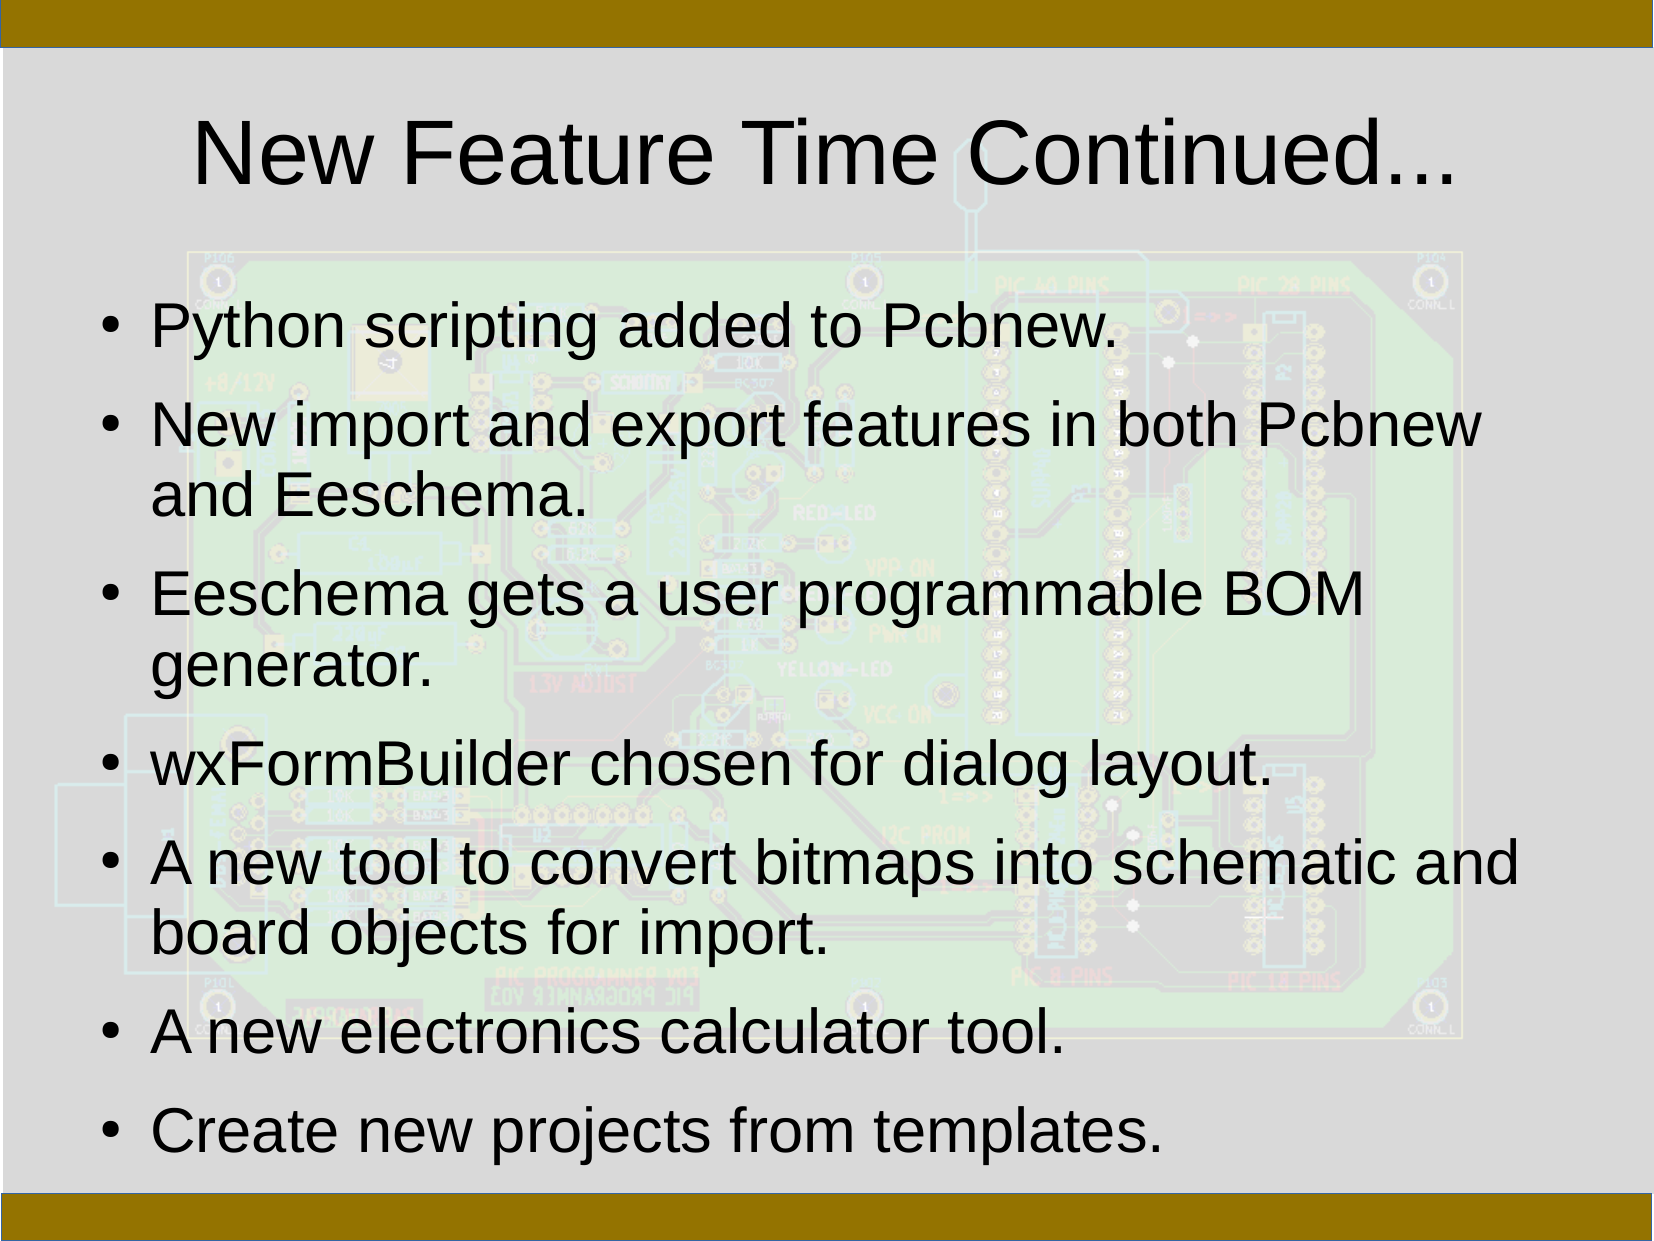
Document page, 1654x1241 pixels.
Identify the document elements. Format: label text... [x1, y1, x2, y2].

list Python scripting added to Pcbnew. New import and export features in both Pcbnew and Eeschema. Eeschema gets a user programmable BOM generator. wxFormBuilder chosen for dialog layout. A new tool to convert bitmaps into schematic and board objects for import. A new electronics calculator tool. Create new projects from templates. [82, 290, 1571, 1171]
picture [3, 47, 1654, 1194]
text_box [0, 0, 1653, 48]
title New Feature Time Continued... [82, 49, 1571, 257]
text_box [1, 1193, 1652, 1241]
